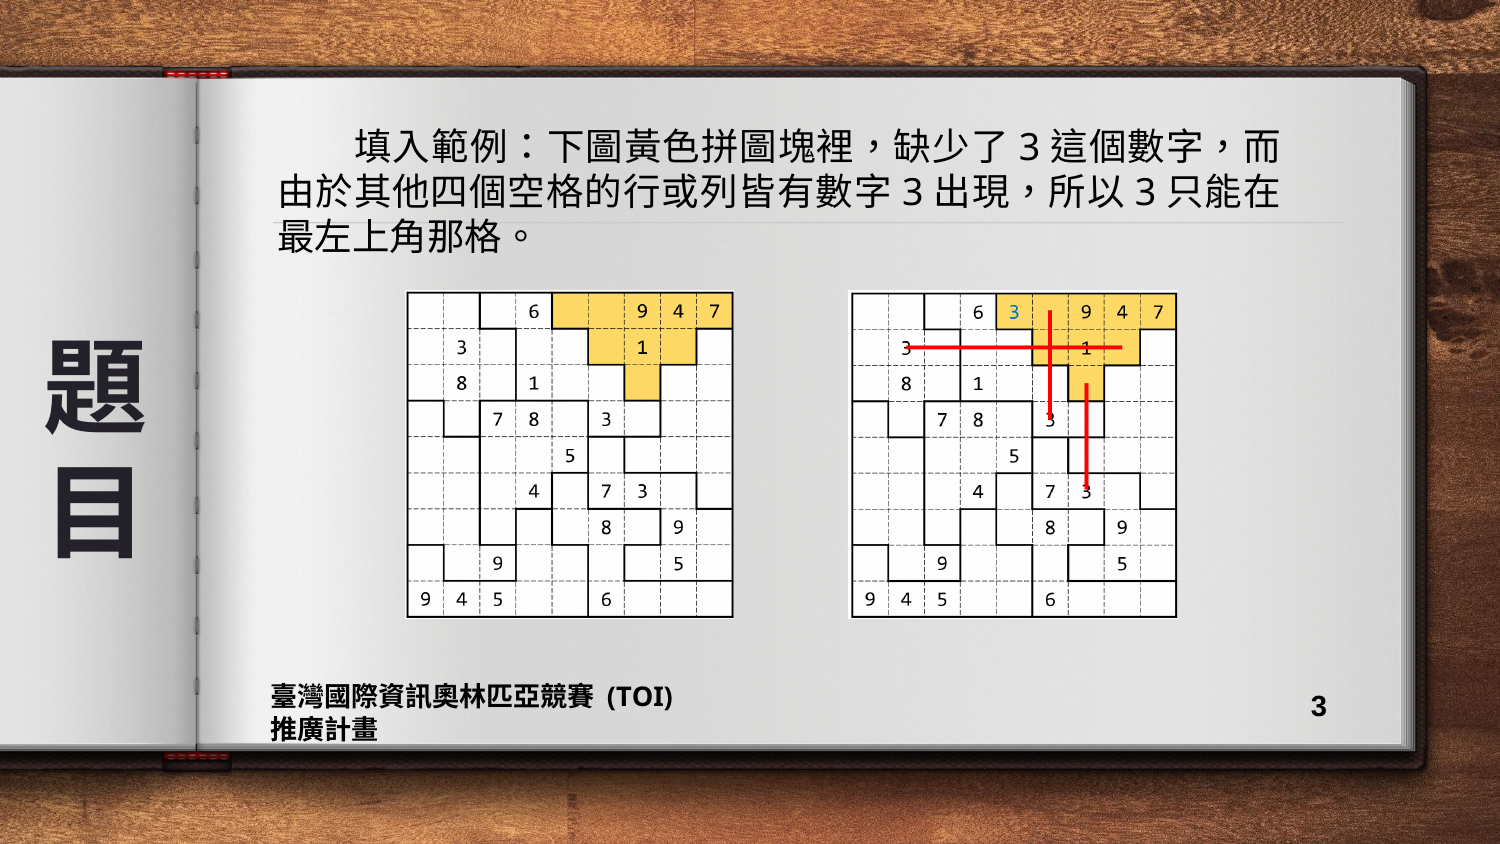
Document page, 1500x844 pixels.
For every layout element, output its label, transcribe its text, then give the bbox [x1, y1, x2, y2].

text_box 3 [1295, 672, 1386, 737]
picture [848, 290, 1178, 620]
text_box 填入範例：下圖黃色拼圖塊裡，缺少了3這個數字，而由於其他四個空格的行或列皆有數字3出現，所以3只能在最左上角那格。 [262, 116, 1296, 498]
picture [405, 290, 734, 620]
text_box 題 目 [28, 306, 210, 552]
